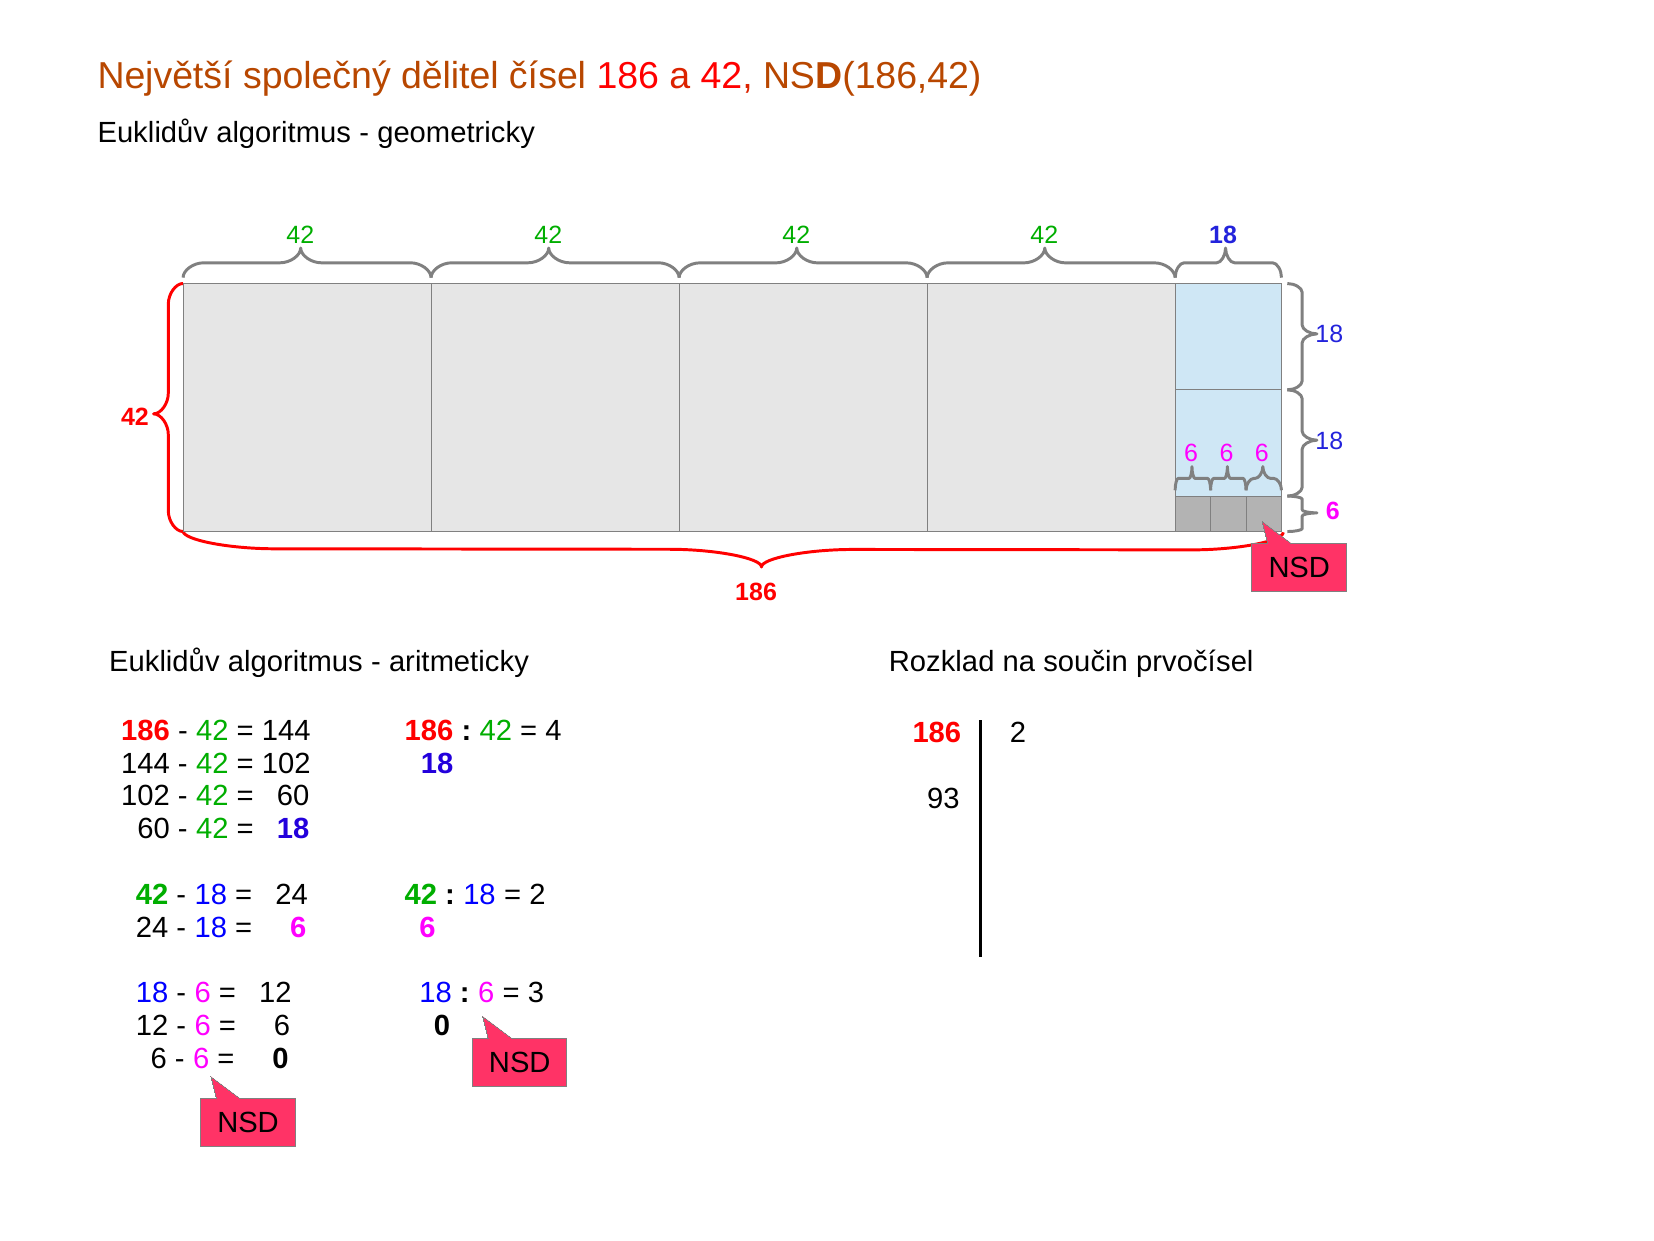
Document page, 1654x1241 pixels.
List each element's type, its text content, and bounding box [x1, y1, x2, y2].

text_box 42 [767, 213, 826, 257]
text_box [183, 283, 1282, 532]
text_box 42 [106, 395, 164, 439]
text_box 18 [1300, 418, 1359, 462]
text_box 18 [1194, 213, 1252, 258]
text_box [1268, 474, 1282, 482]
text_box x2 x3 31 [980, 708, 1063, 957]
text_box 6 [1204, 430, 1240, 474]
text_box Rozklad na součin prvočísel [874, 637, 1394, 695]
text_box 42 [519, 213, 578, 257]
text_box Největší společný dělitel čísel 186 a 42, NSD(186,42) [82, 47, 1595, 142]
text_box 6 [1169, 431, 1204, 474]
text_box Euklidův algoritmus - geometricky [82, 108, 1146, 166]
text_box [1195, 474, 1224, 478]
text_box NSD [1251, 521, 1347, 592]
text_box 186 [720, 570, 793, 614]
text_box 18 [1300, 312, 1359, 356]
text_box 186 x93 x31 xx1 [897, 708, 980, 955]
text_box 6 [1240, 430, 1284, 474]
text_box 186 : 42 = 4 x18 x 42 : 18 = 2 x6 x18 : 6 = 3 xx0 [389, 706, 638, 1055]
text_box Euklidův algoritmus - aritmeticky [94, 637, 615, 695]
text_box NSD [200, 1076, 296, 1147]
text_box 6 [1311, 488, 1355, 533]
text_box [1231, 474, 1258, 480]
text_box 42 [271, 213, 330, 257]
text_box NSD [472, 1016, 567, 1087]
text_box 42 [1015, 213, 1074, 257]
text_box 186 - 42 = 144 144 - 42 = 102 102 - 42 = x60 060 - 42 = x18 x42 - 18 = x24 x24 - 18 = xx6 x18 - 6 = x12 x12 - 6 = xx6 xx6 - 6 = xx0 [106, 706, 355, 1086]
